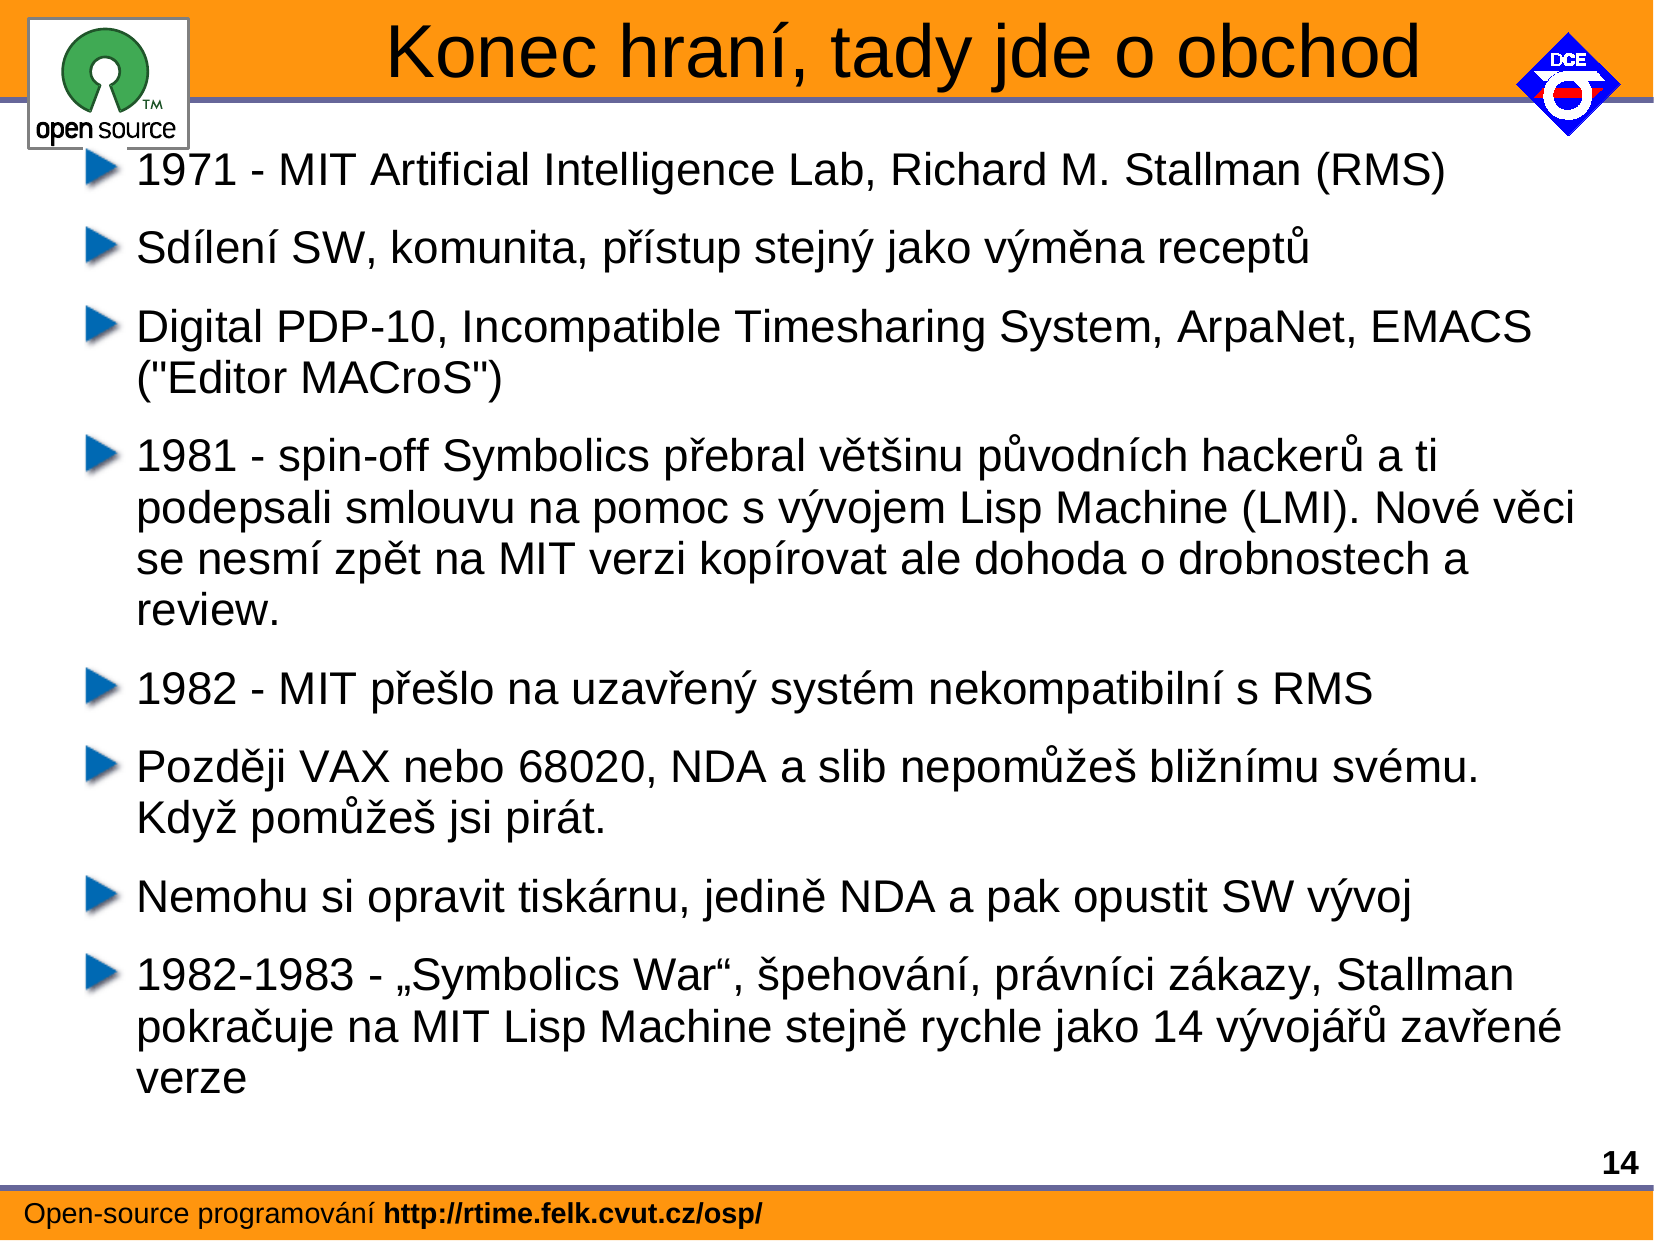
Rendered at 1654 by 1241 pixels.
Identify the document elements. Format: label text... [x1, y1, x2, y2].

title Konec hraní, tady jde o obchod [178, 4, 1631, 98]
list 1971 - MIT Artificial Intelligence Lab, Richard M. Stallman (RMS) Sdílení SW, komunita, přístup stejný jako výměna receptů Digital PDP-10, Incompatible Timesharing System, ArpaNet, EMACS ("Editor MACroS") 1981 - spin-off Symbolics přebral většinu původních hackerů a ti podepsali smlouvu na pomoc s vývojem Lisp Machine (LMI). Nové věci se nesmí zpět na MIT verzi kopírovat ale dohoda o drobnostech a review. 1982 - MIT přešlo na uzavřený systém nekompatibilní s RMS Později VAX nebo 68020, NDA a slib nepomůžeš bližnímu svému. Když pomůžeš jsi pirát. Nemohu si opravit tiskárnu, jedině NDA a pak opustit SW vývoj 1982-1983 - „Symbolics War“, špehování, právníci zákazy, Stallman pokračuje na MIT Lisp Machine stejně rychle jako 14 vývojářů zavřené verze [65, 143, 1589, 1190]
